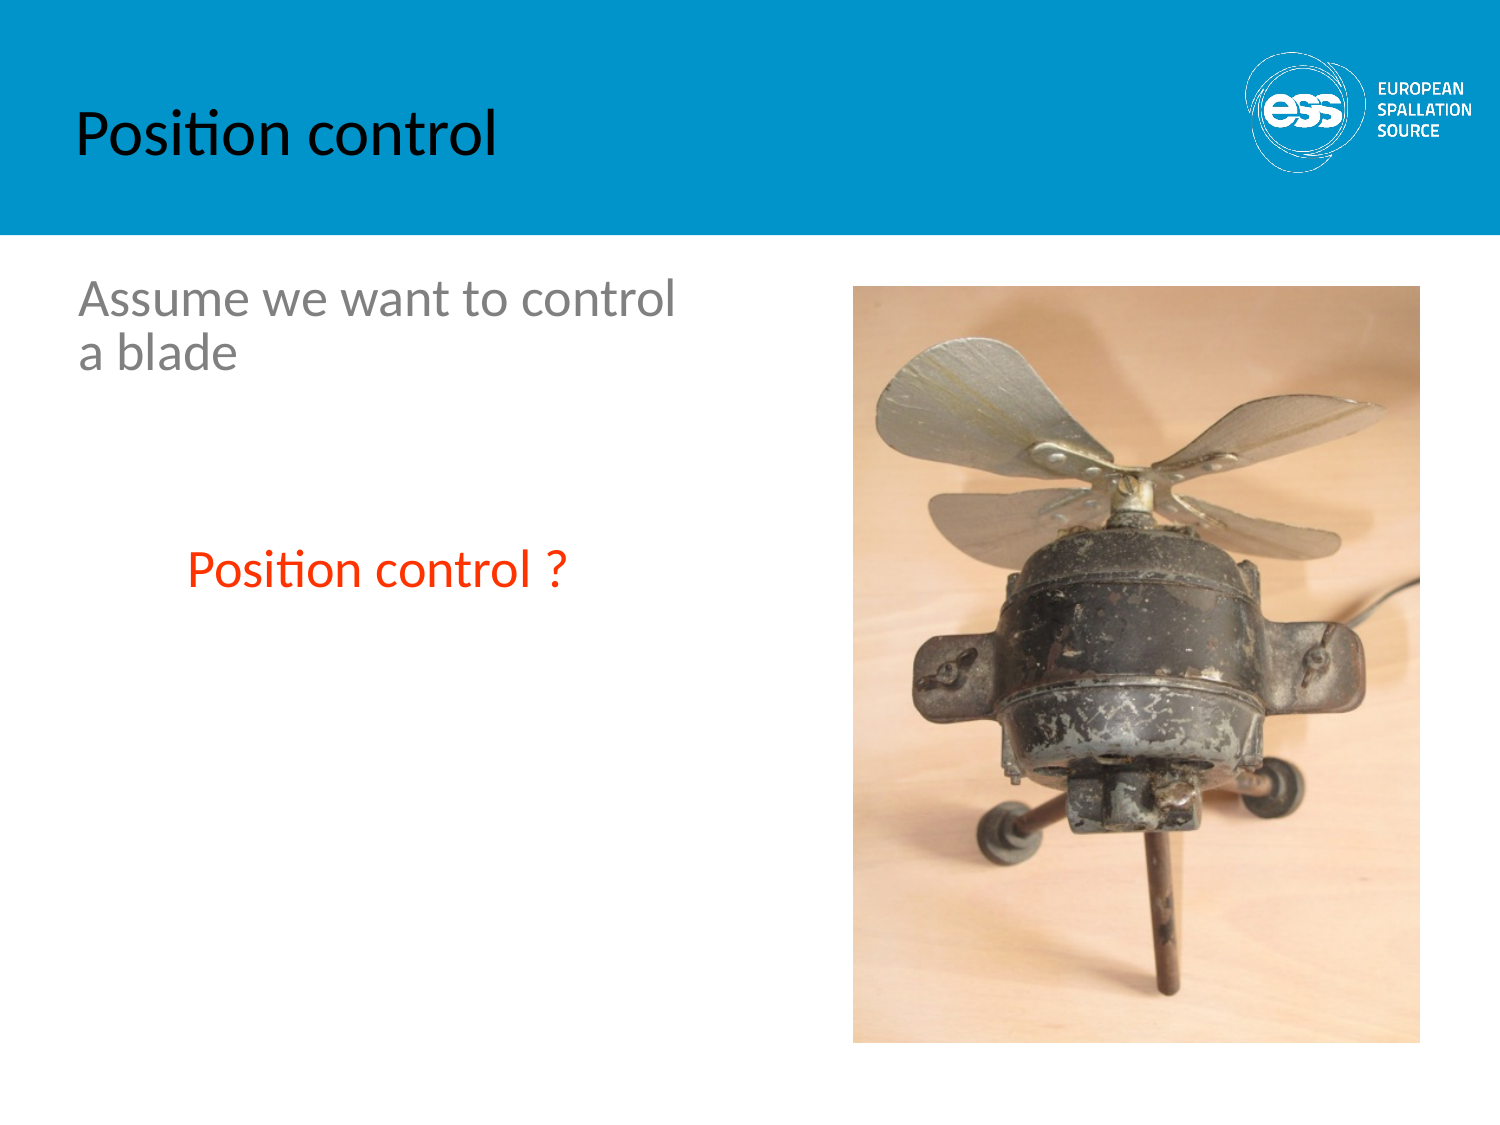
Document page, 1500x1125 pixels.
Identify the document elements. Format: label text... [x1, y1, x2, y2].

picture [1379, 83, 1385, 94]
picture [1398, 109, 1406, 115]
picture [1454, 83, 1458, 94]
picture [1432, 125, 1438, 136]
text_box Assume we want to control a blade Position control ? [63, 268, 697, 1076]
picture [1418, 104, 1423, 115]
picture [1436, 104, 1444, 115]
picture [1423, 83, 1430, 94]
picture [1443, 86, 1450, 93]
picture [1264, 94, 1342, 127]
picture [1400, 83, 1407, 94]
picture [1389, 104, 1393, 115]
picture [1409, 104, 1415, 115]
title Position control [75, 45, 1247, 233]
picture [853, 286, 1420, 1043]
picture [1422, 125, 1428, 134]
